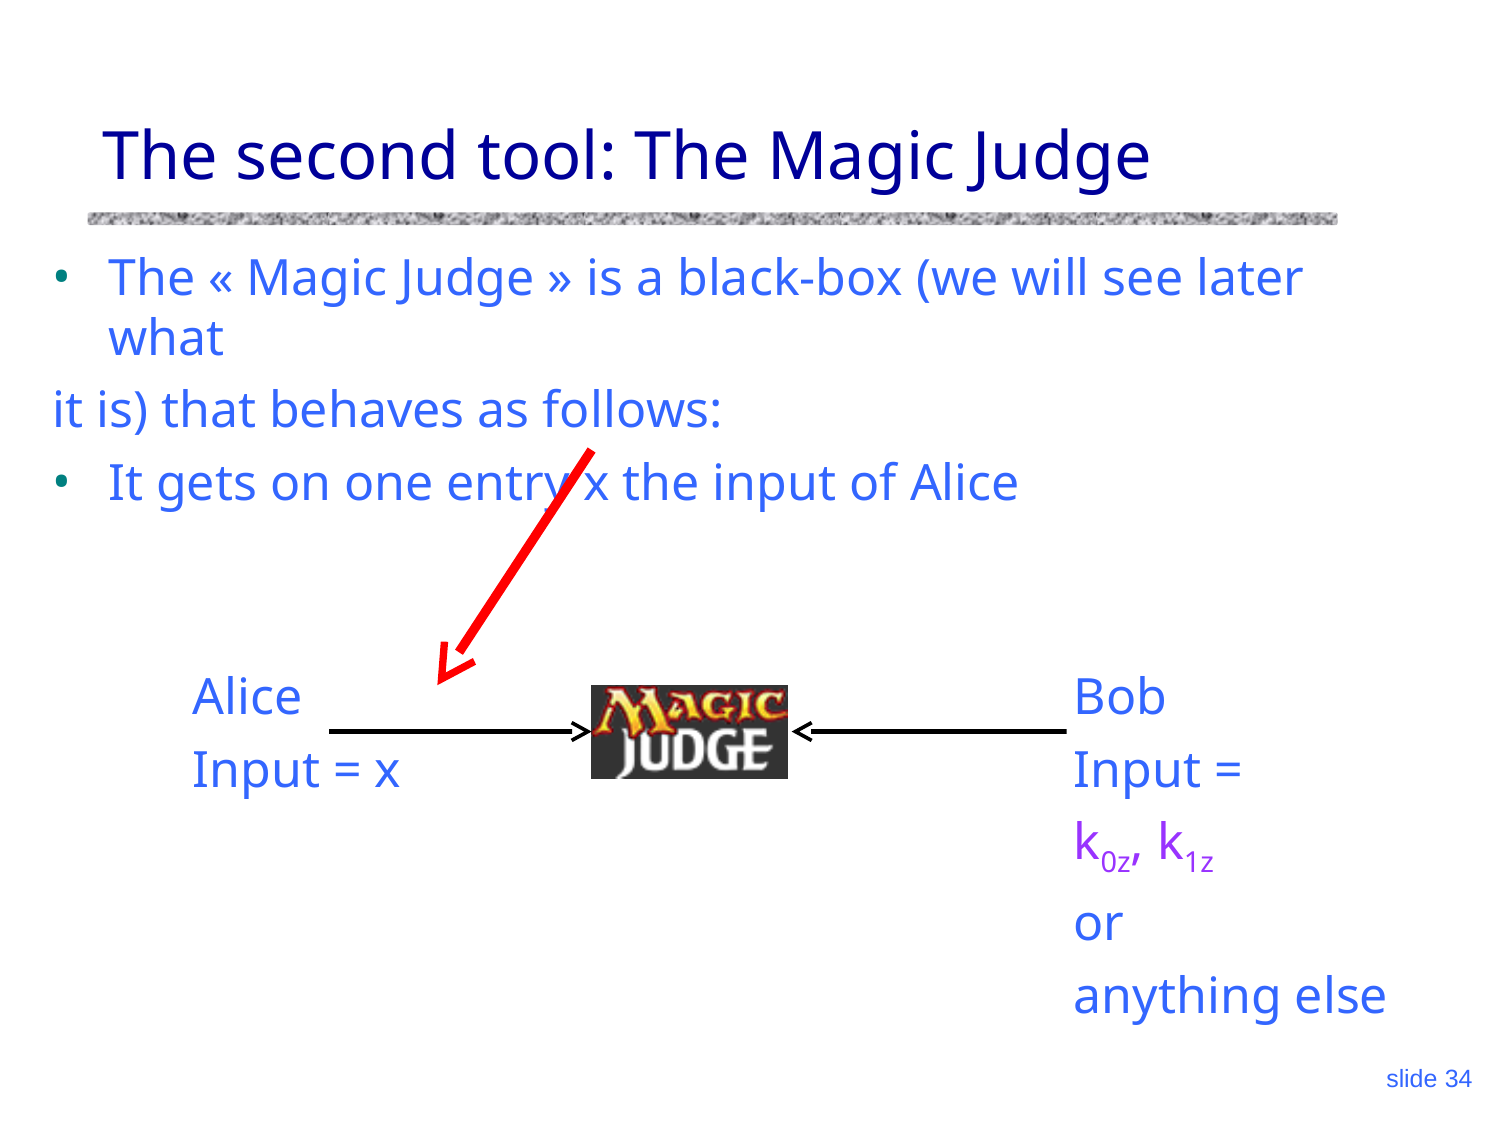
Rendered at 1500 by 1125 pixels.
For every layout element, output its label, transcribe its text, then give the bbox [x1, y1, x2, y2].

text_box slide <number> [1174, 1025, 1488, 1101]
text_box Alice Input = x [177, 657, 417, 806]
title The second tool: The Magic Judge [87, 49, 1363, 201]
text_box Bob Input = k0z, k1z or anything else [1059, 657, 1404, 1031]
text_box The « Magic Judge » is a black-box (we will see later what it is) that behaves as follows: It gets on one entry x the input of Alice [37, 237, 1448, 671]
picture [591, 685, 788, 779]
picture [87, 212, 1338, 226]
